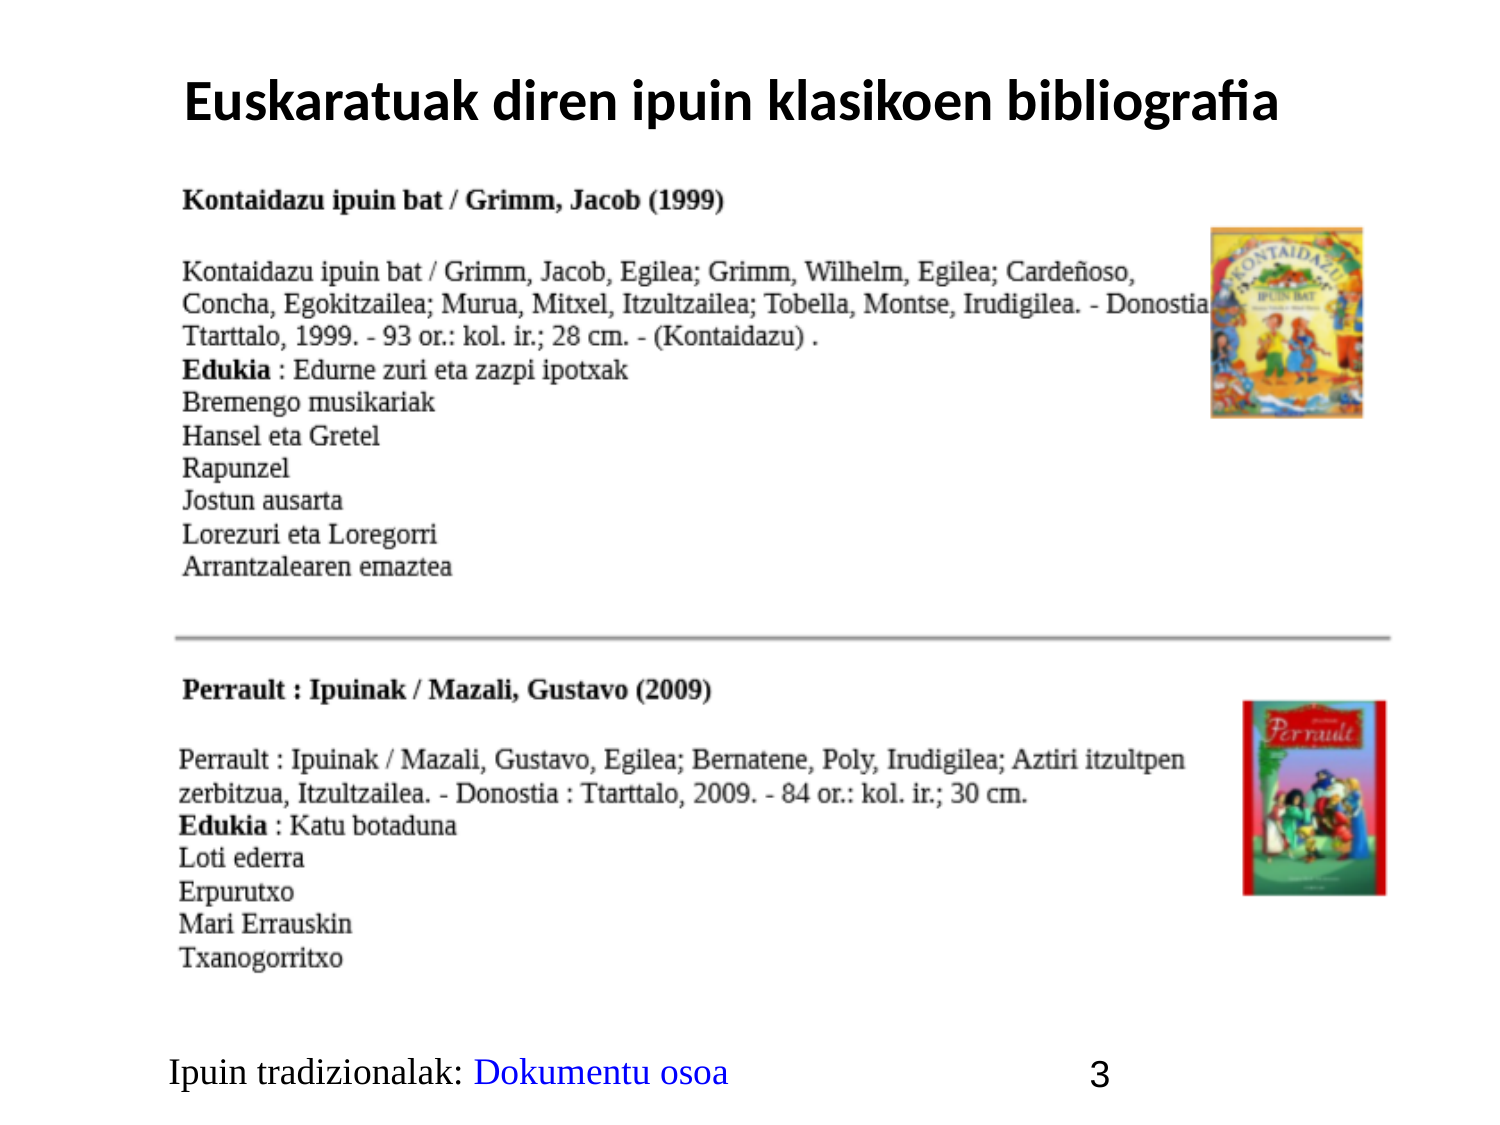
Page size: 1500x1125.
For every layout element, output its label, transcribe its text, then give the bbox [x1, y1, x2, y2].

text_box Euskaratuak diren ipuin klasikoen bibliografia [64, 54, 1400, 140]
picture [135, 167, 1402, 1000]
text_box <numéro> [1074, 1042, 1425, 1103]
text_box Ipuin tradizionalak: Dokumentu osoa [153, 1039, 792, 1125]
